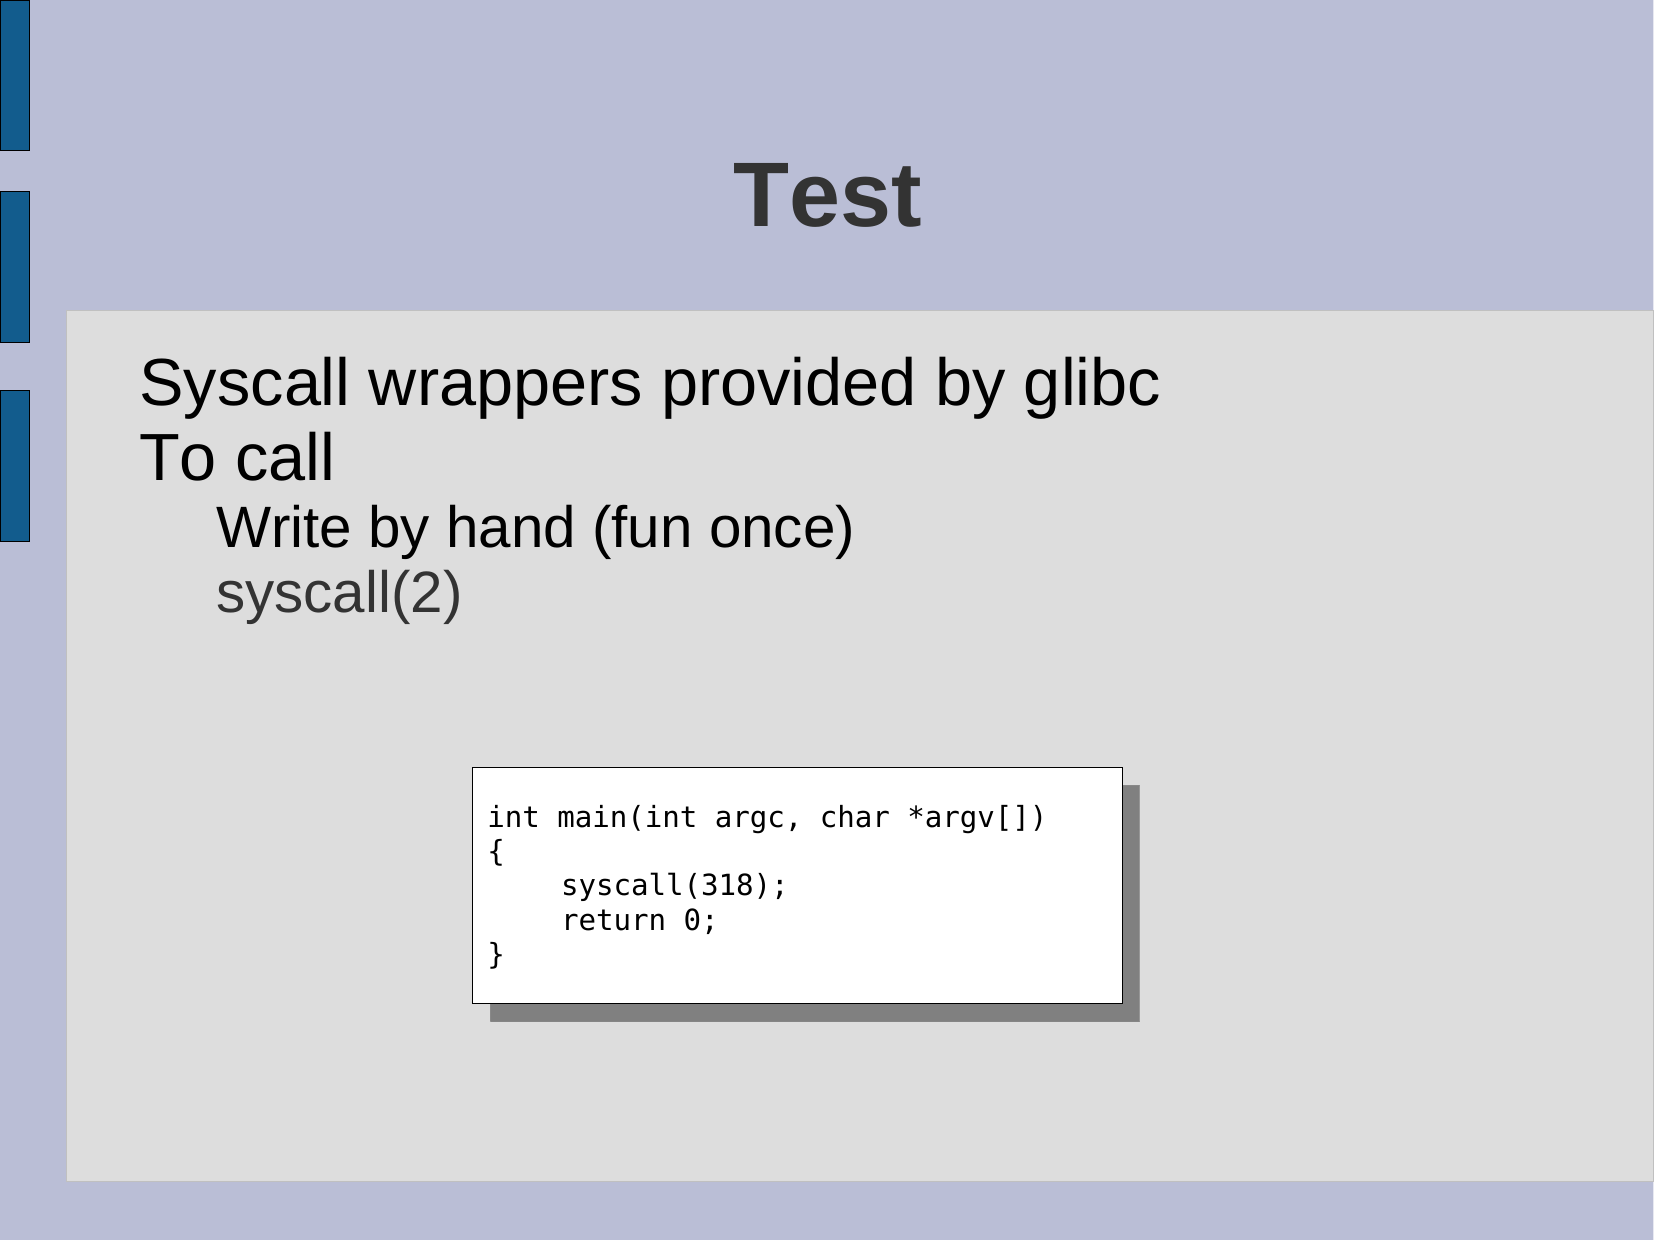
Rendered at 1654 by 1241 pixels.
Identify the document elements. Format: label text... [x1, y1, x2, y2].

list Syscall wrappers provided by glibc To call Write by hand (fun once) syscall(2) [121, 344, 1534, 680]
text_box int main(int argc, char *argv[]) { syscall(318); return 0; } [472, 767, 1123, 1004]
title Test [121, 98, 1534, 291]
